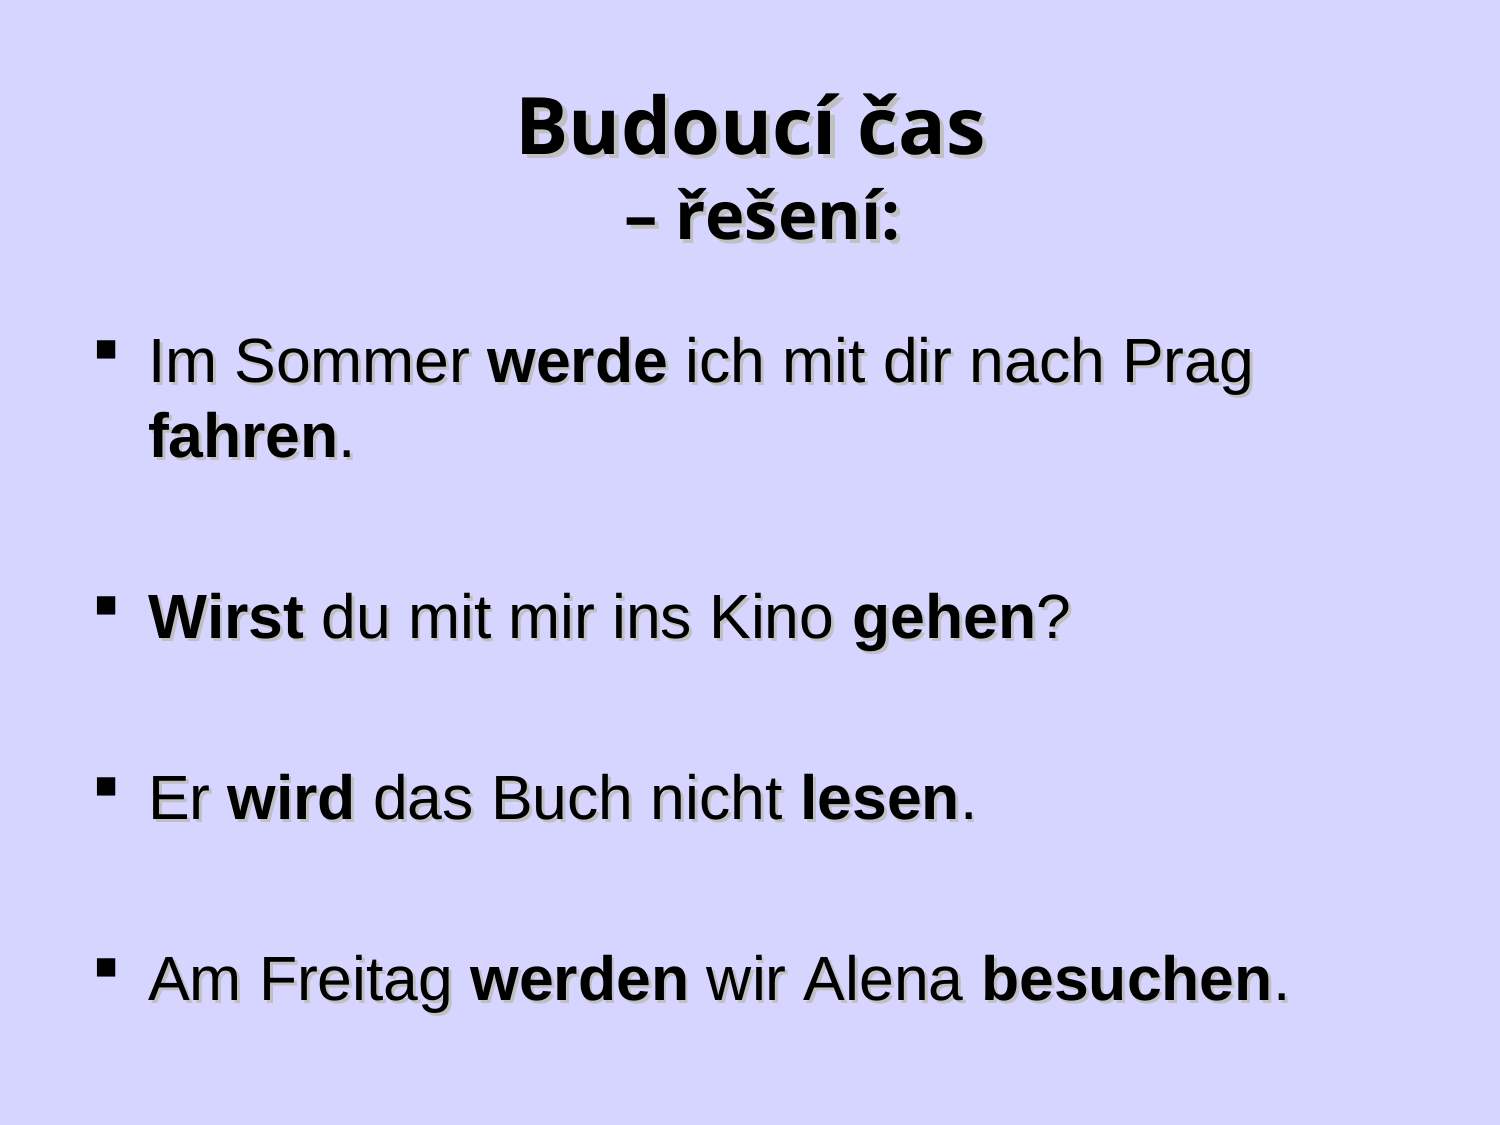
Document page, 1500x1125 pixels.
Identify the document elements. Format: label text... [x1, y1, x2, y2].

list Im Sommer werde ich mit dir nach Prag fahren. Wirst du mit mir ins Kino gehen? Er wird das Buch nicht lesen. Am Freitag werden wir Alena besuchen. [76, 312, 1452, 1083]
title Budoucí čas – řešení: [75, 40, 1451, 276]
